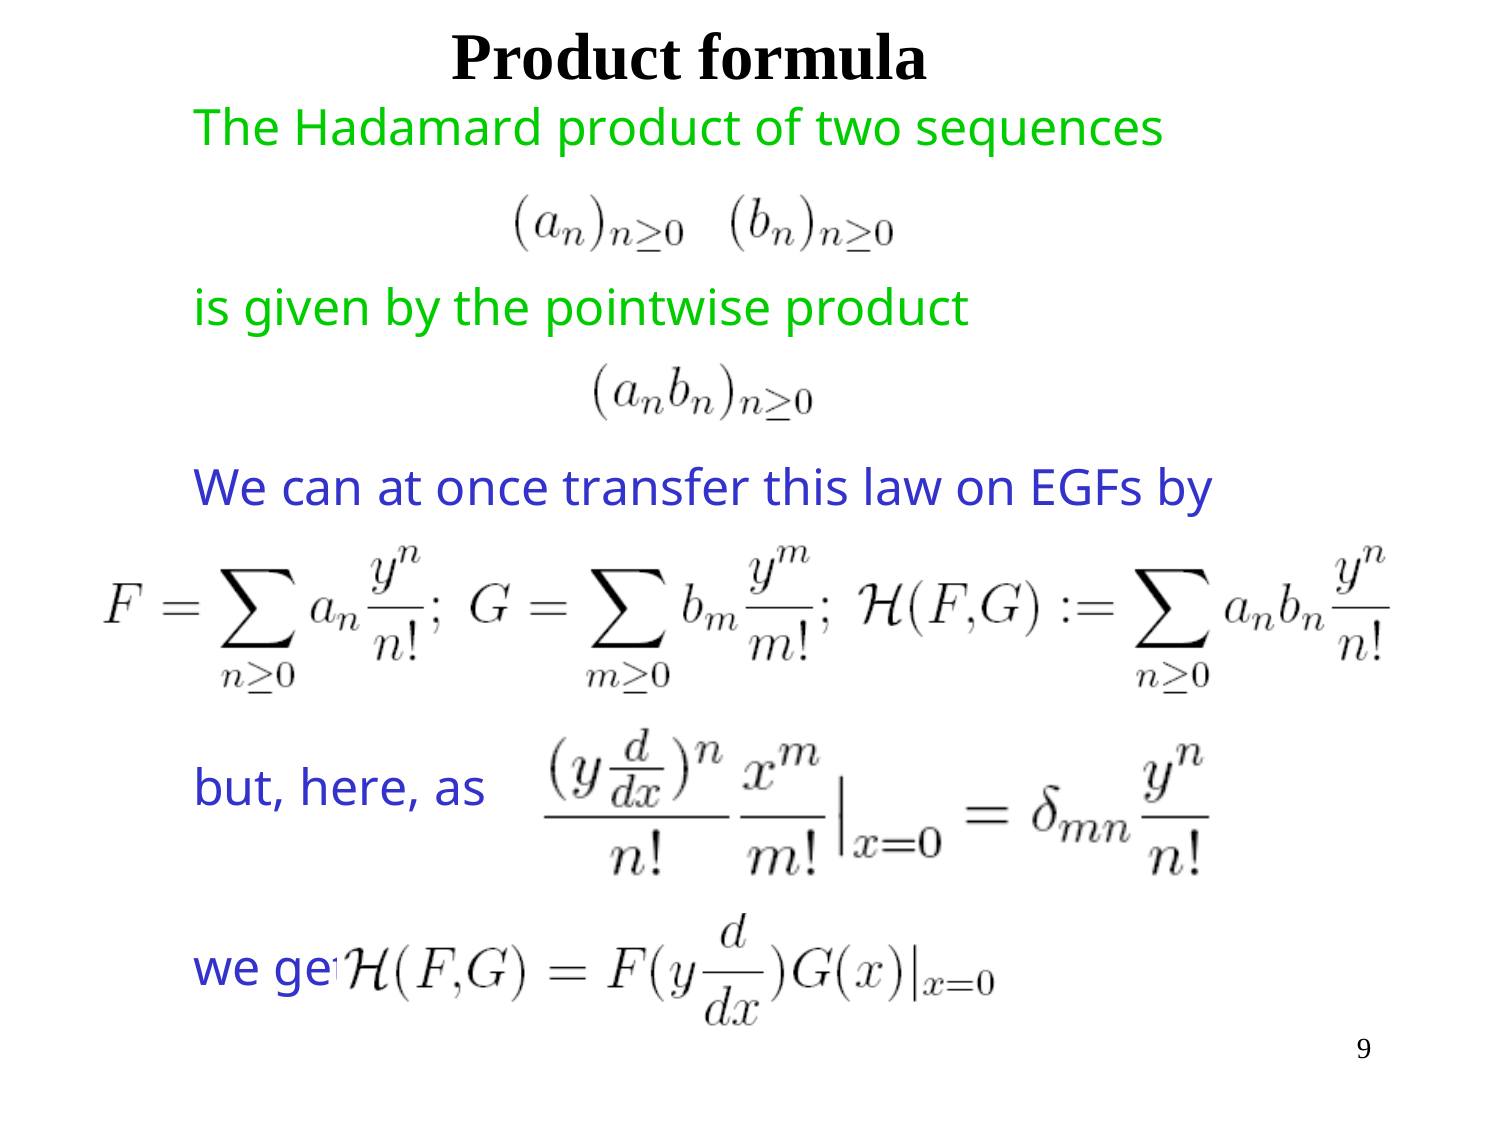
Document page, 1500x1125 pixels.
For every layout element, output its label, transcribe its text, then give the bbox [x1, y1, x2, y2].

text_box The Hadamard product of two sequences is given by the pointwise product We can at once transfer this law on EGFs by but, here, as we get [178, 700, 1322, 1123]
picture [500, 187, 907, 263]
picture [99, 538, 1401, 1032]
text_box The Hadamard product of two sequences is given by the pointwise product We can at once transfer this law on EGFs by but, here, as we get [178, 87, 1322, 538]
picture [582, 348, 826, 438]
text_box Product formula [436, 4, 944, 101]
